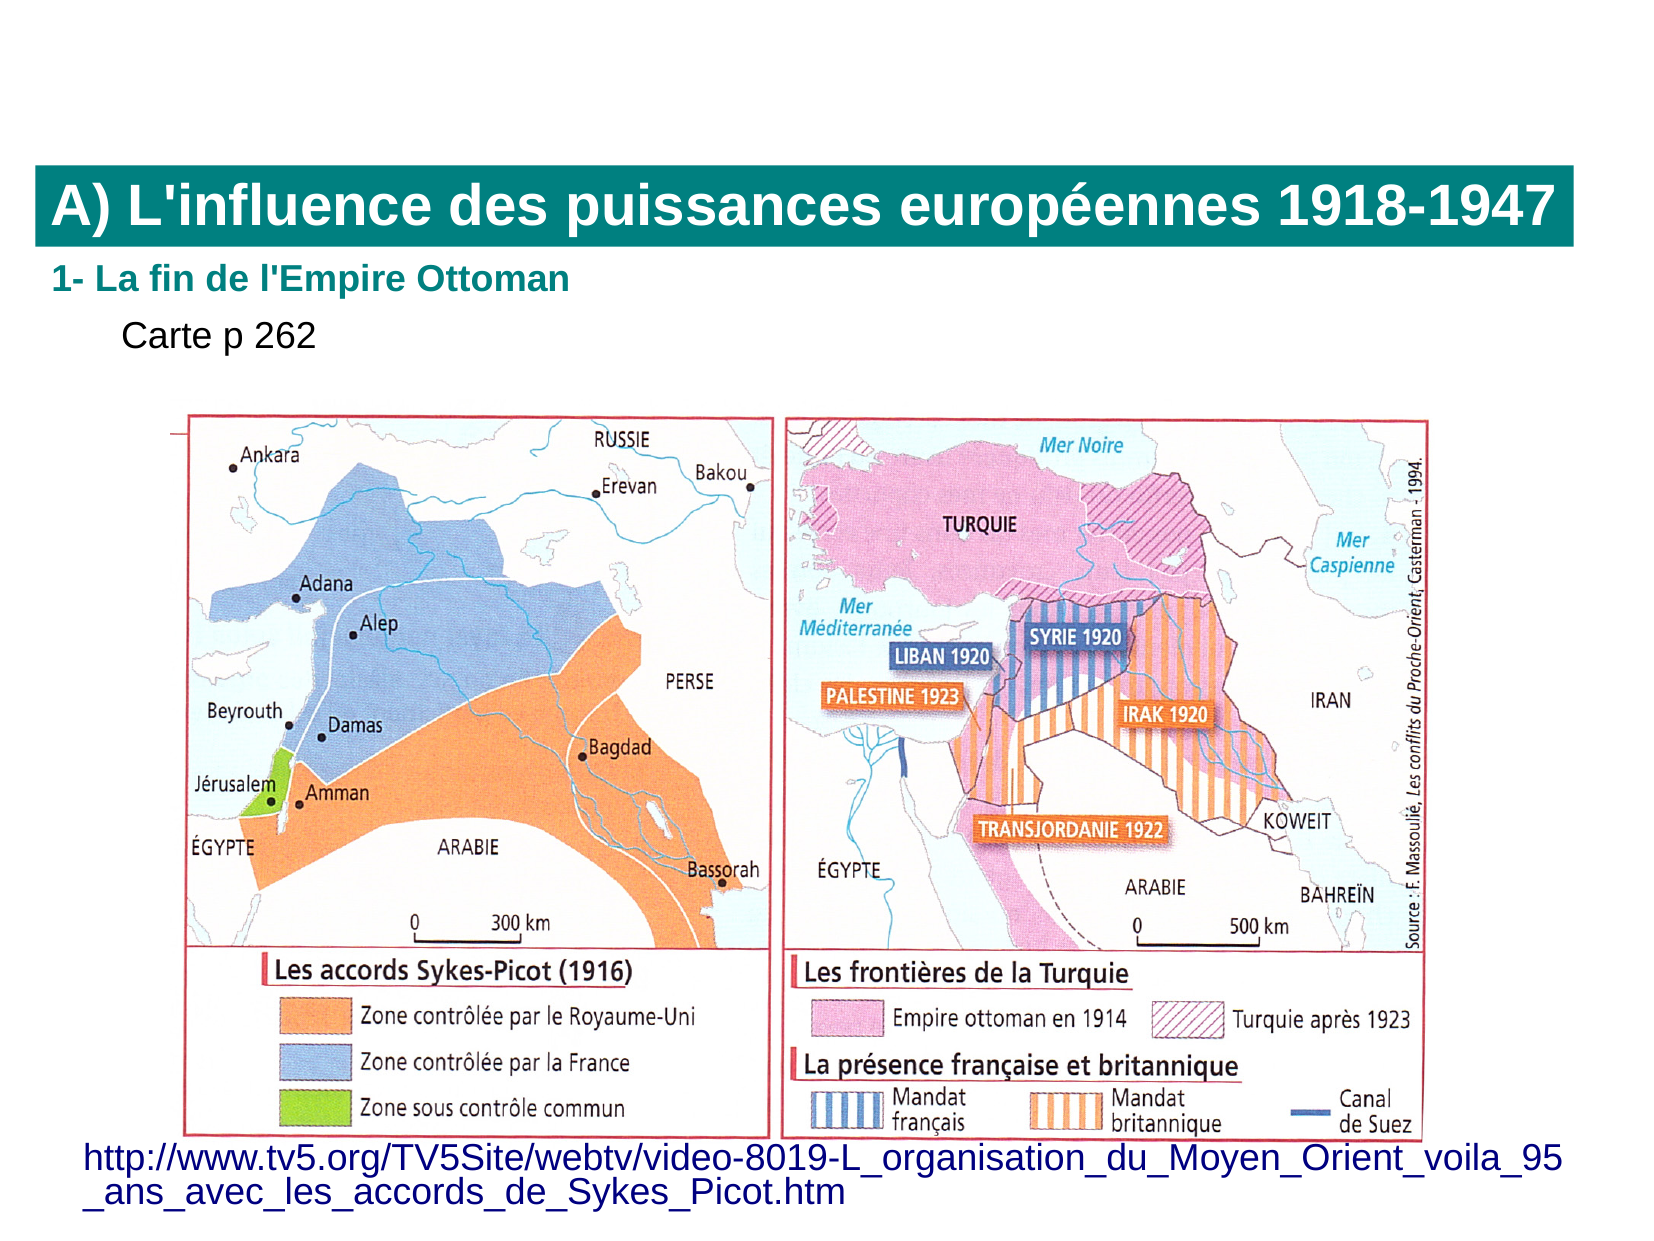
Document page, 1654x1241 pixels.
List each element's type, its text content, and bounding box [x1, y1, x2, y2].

picture [170, 399, 1441, 1129]
text_box Carte p 262 [106, 309, 332, 364]
text_box 1- La fin de l'Empire Ottoman [36, 250, 597, 309]
text_box A) L'influence des puissances européennes 1918-1947 [35, 165, 1574, 247]
text_box http://www.tv5.org/TV5Site/webtv/video-8019-L_organisation_du_Moyen_Orient_voila_95_ans_avec_les_accords_de_Sykes_Picot.htm [68, 1129, 1583, 1229]
